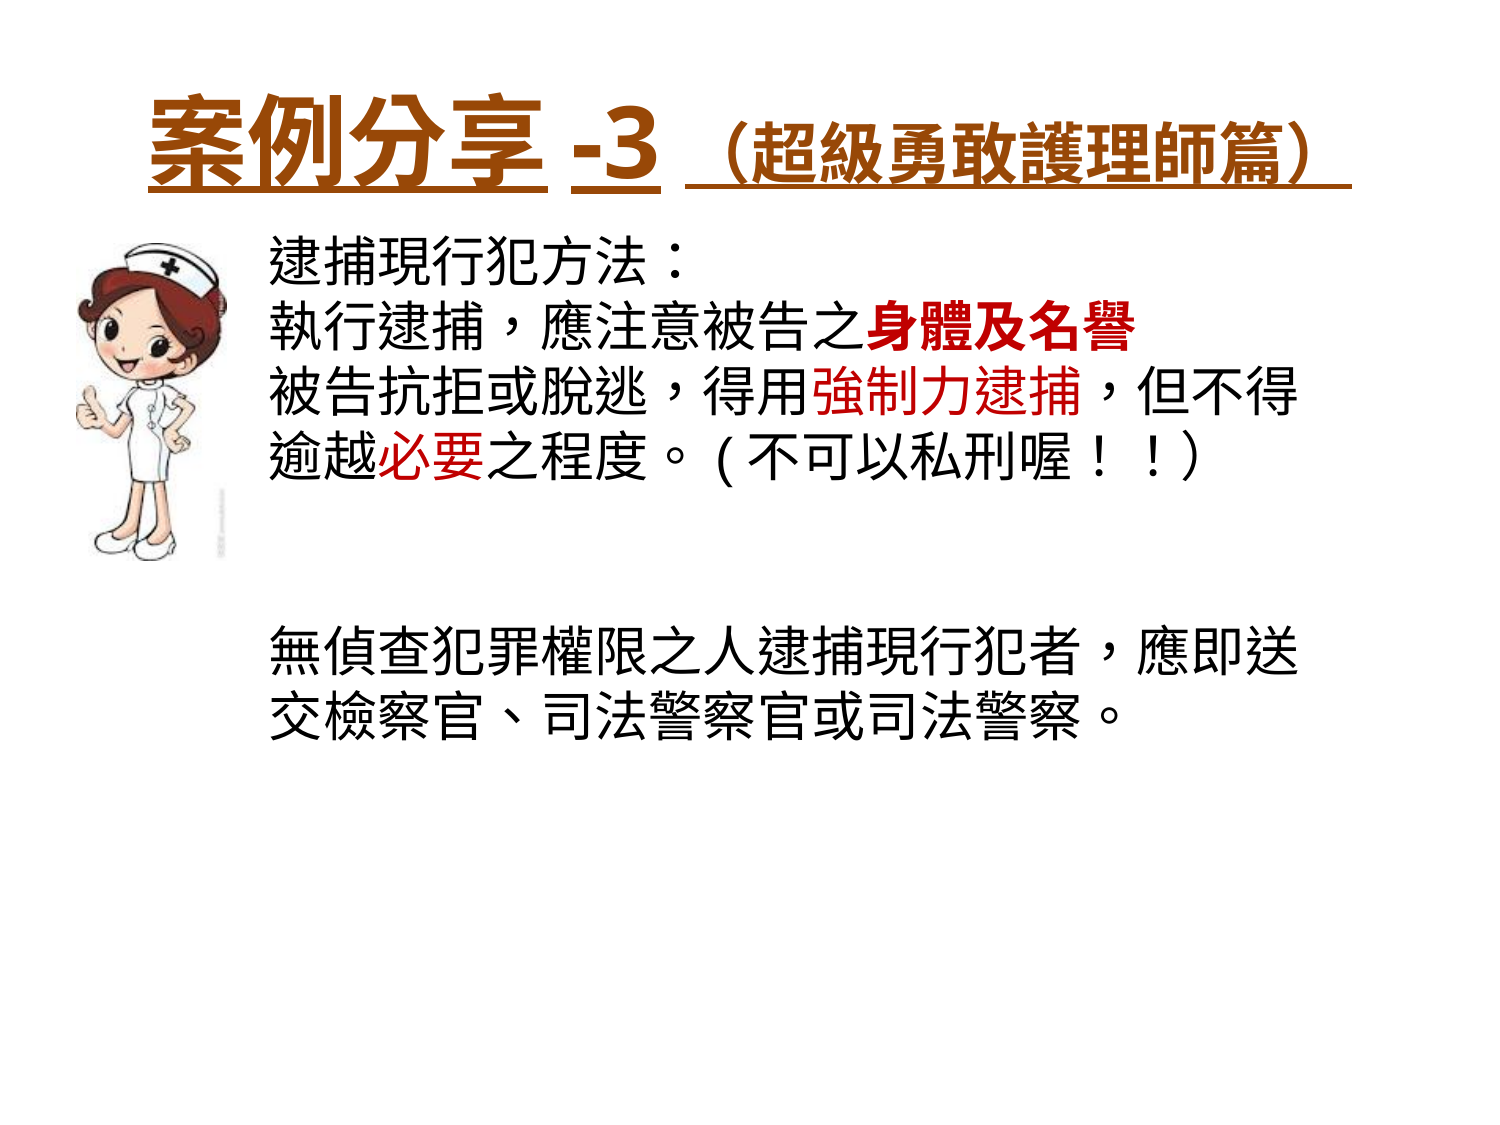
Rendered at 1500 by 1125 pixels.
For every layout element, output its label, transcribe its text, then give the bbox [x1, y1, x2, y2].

text_box 逮捕現行犯方法： 執行逮捕，應注意被告之身體及名譽 被告抗拒或脫逃，得用強制力逮捕，但不得逾越必要之程度。(不可以私刑喔！！） 無偵查犯罪權限之人逮捕現行犯者，應即送交檢察官、司法警察官或司法警察。 [253, 219, 1317, 761]
title 案例分享-3（超級勇敢護理師篇） [75, 45, 1426, 233]
picture [76, 243, 227, 561]
